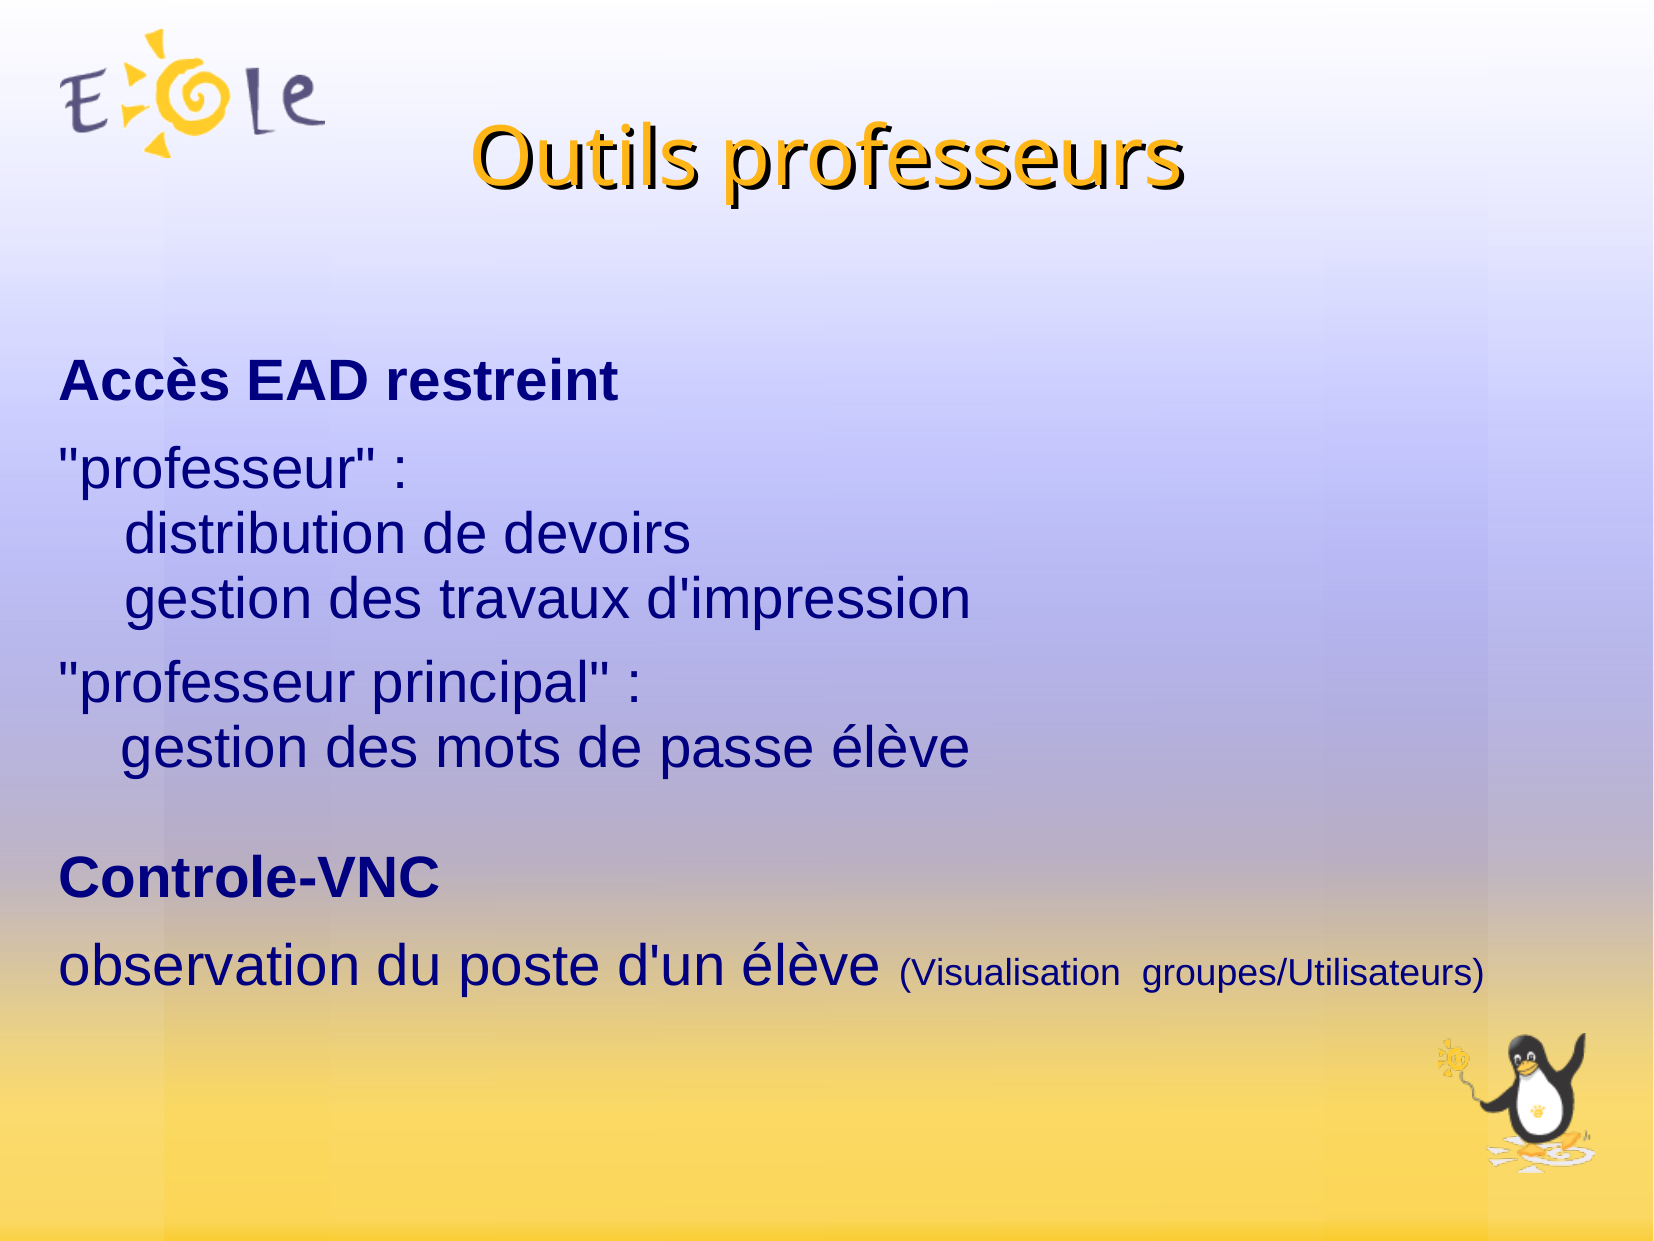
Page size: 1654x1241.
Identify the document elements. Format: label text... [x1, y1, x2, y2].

title Outils professeurs [82, 49, 1571, 147]
subtitle Accès EAD restreint "professeur" : distribution de devoirs gestion des travaux d'impression "professeur principal" : gestion des mots de passe élève Controle-VNC observation du poste d'un élève (Visualisation groupes/Utilisateurs) [59, 147, 1571, 1198]
picture [0, 0, 1654, 1241]
